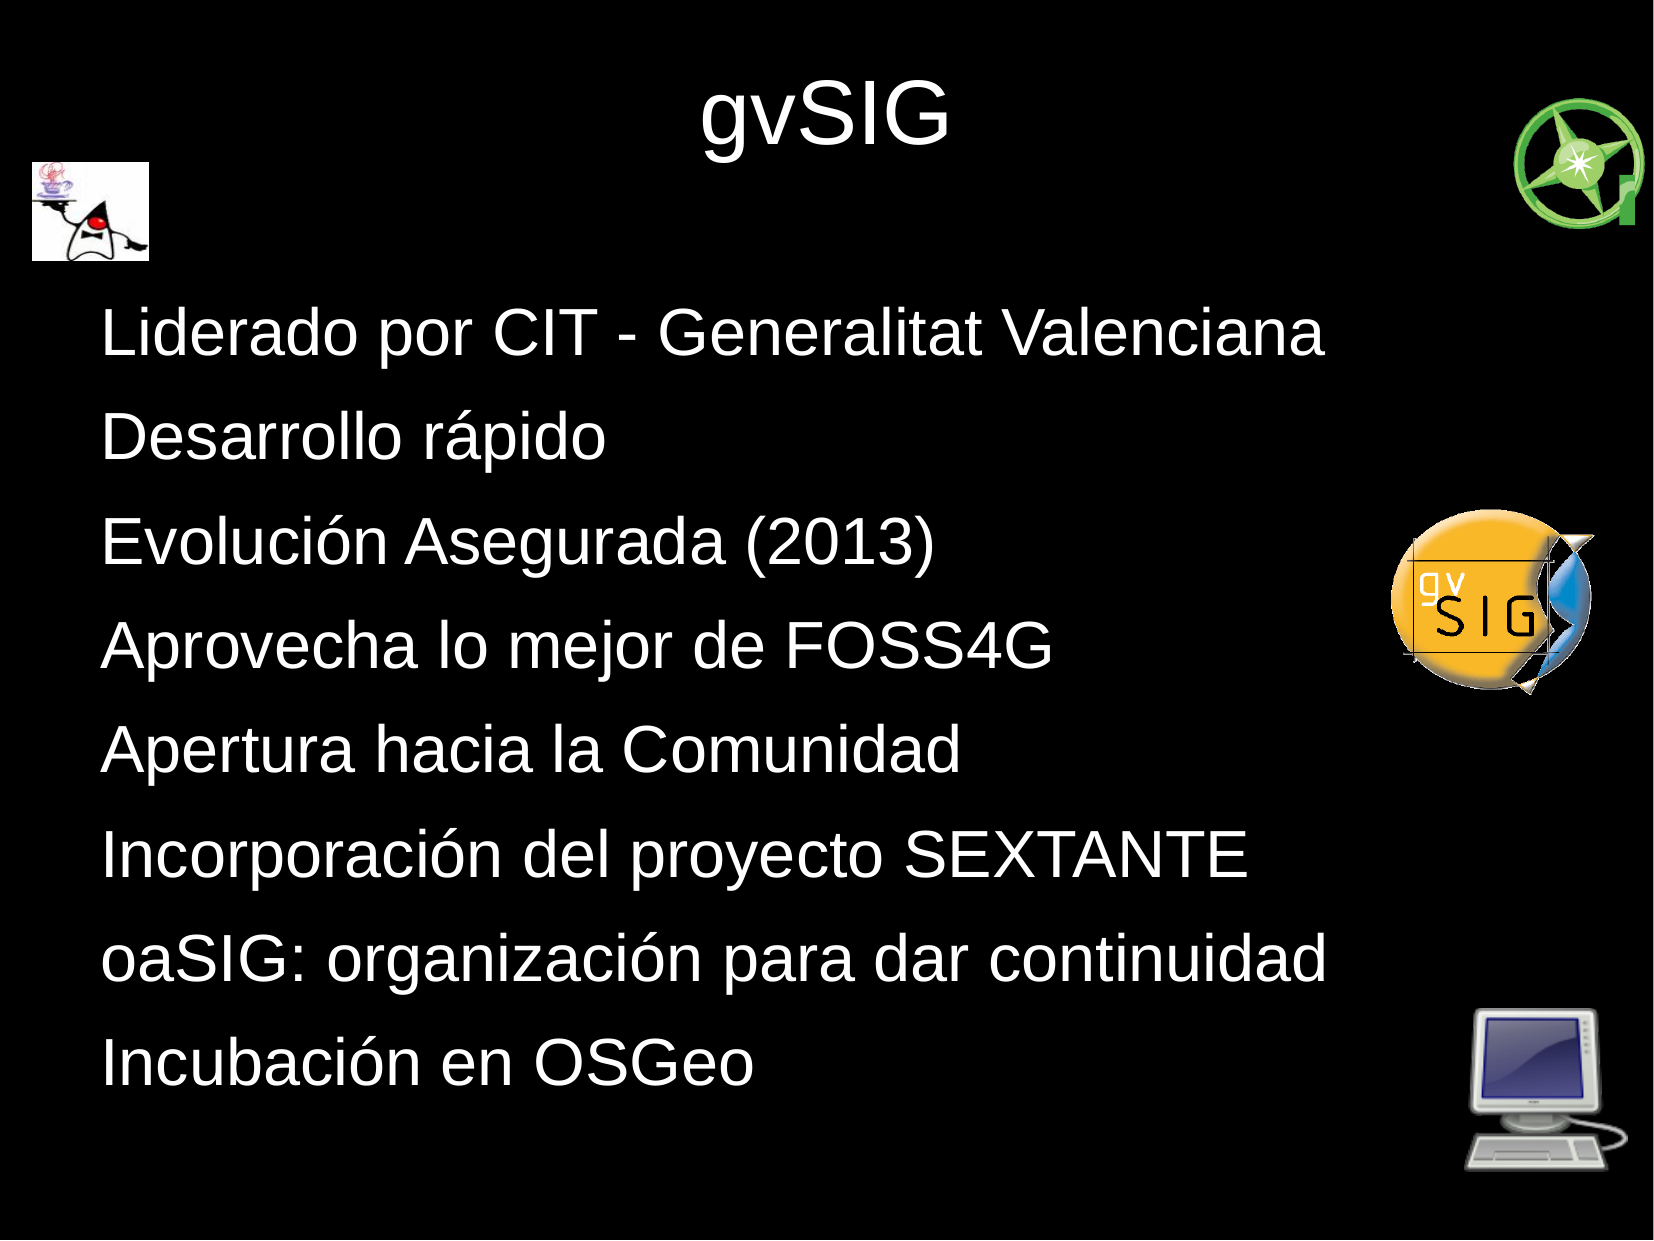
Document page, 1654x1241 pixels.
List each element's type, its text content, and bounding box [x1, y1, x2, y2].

picture [1464, 1008, 1628, 1172]
list Liderado por CIT - Generalitat Valenciana Desarrollo rápido Evolución Asegurada (2013) Aprovecha lo mejor de FOSS4G Apertura hacia la Comunidad Incorporación del proyecto SEXTANTE oaSIG: organización para dar continuidad Incubación en OSGeo [82, 295, 1571, 1101]
picture [32, 162, 149, 261]
picture [1387, 507, 1595, 696]
title gvSIG [82, 49, 1571, 178]
picture [1513, 98, 1645, 229]
